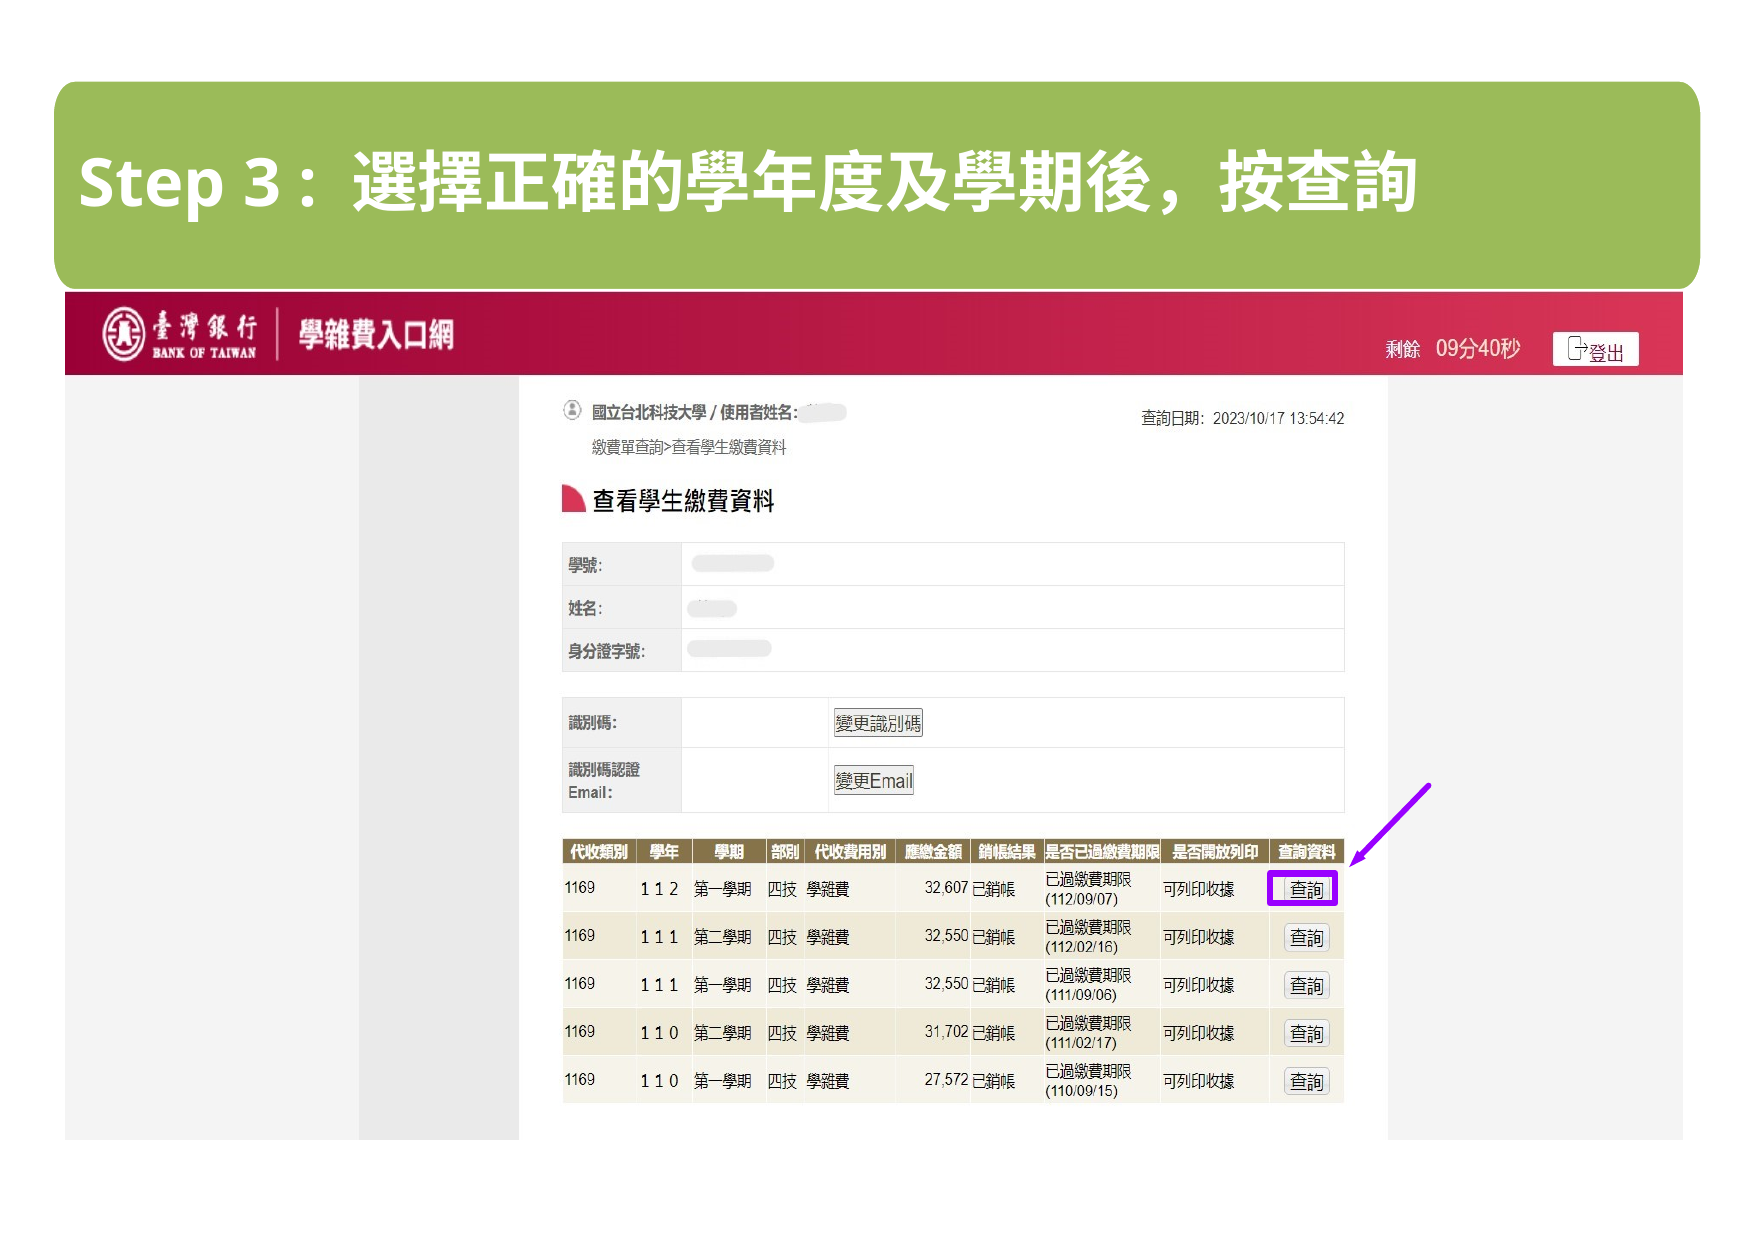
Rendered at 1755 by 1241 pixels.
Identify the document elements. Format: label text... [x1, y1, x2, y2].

picture [65, 291, 1683, 1140]
text_box Step 3 : 選擇正確的學年度及學期後，按查詢 [51, 79, 1703, 291]
